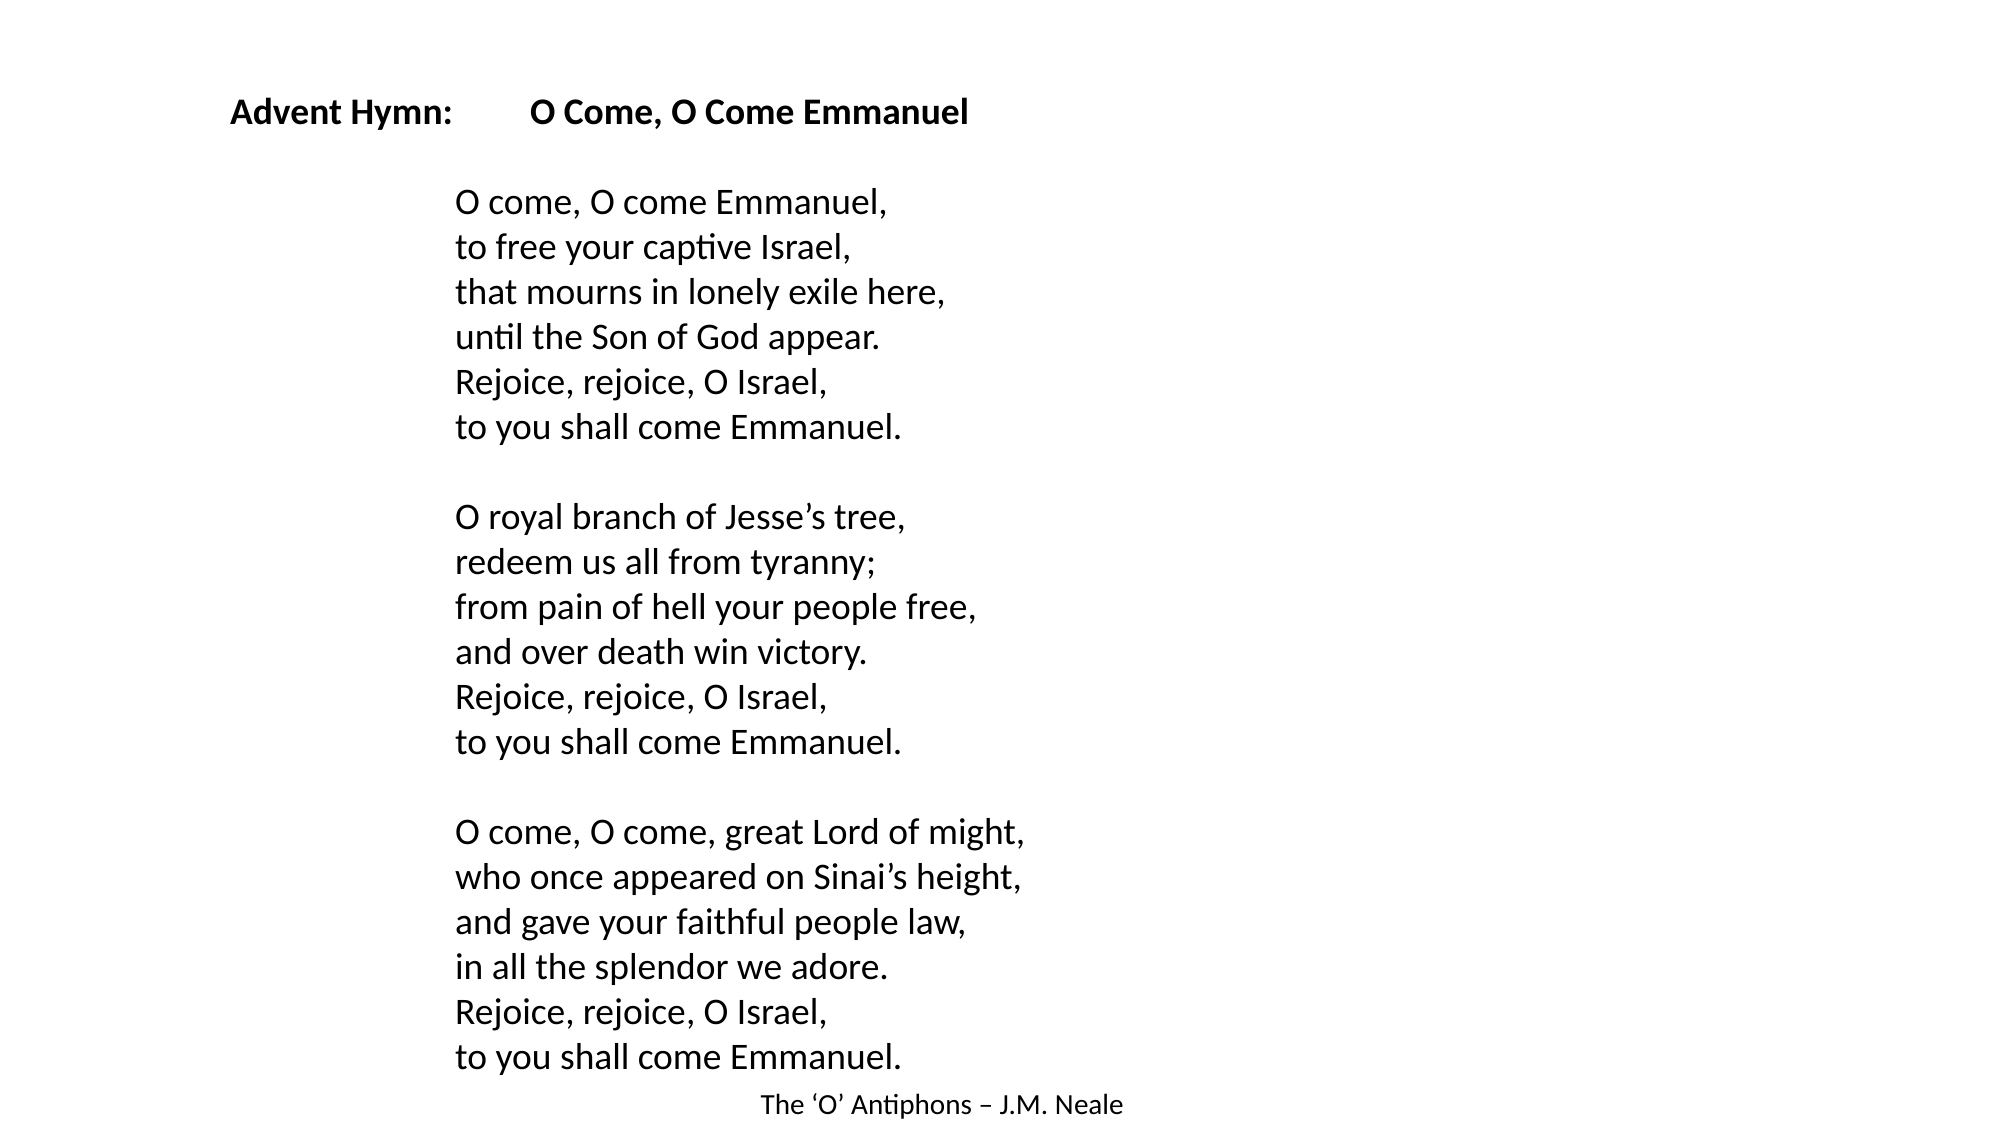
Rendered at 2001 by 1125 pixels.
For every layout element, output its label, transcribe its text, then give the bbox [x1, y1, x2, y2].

text_box Advent Hymn: O Come, O Come Emmanuel O come, O come Emmanuel, to free your captive Israel, that mourns in lonely exile here, until the Son of God appear. Rejoice, rejoice, O Israel, to you shall come Emmanuel. O royal branch of Jesse’s tree, redeem us all from tyranny; from pain of hell your people free, and over death win victory. Rejoice, rejoice, O Israel, to you shall come Emmanuel. O come, O come, great Lord of might, who once appeared on Sinai’s height, and gave your faithful people law, in all the splendor we adore. Rejoice, rejoice, O Israel, to you shall come Emmanuel. The ‘O’ Antiphons – J.M. Neale [215, 79, 1589, 1125]
